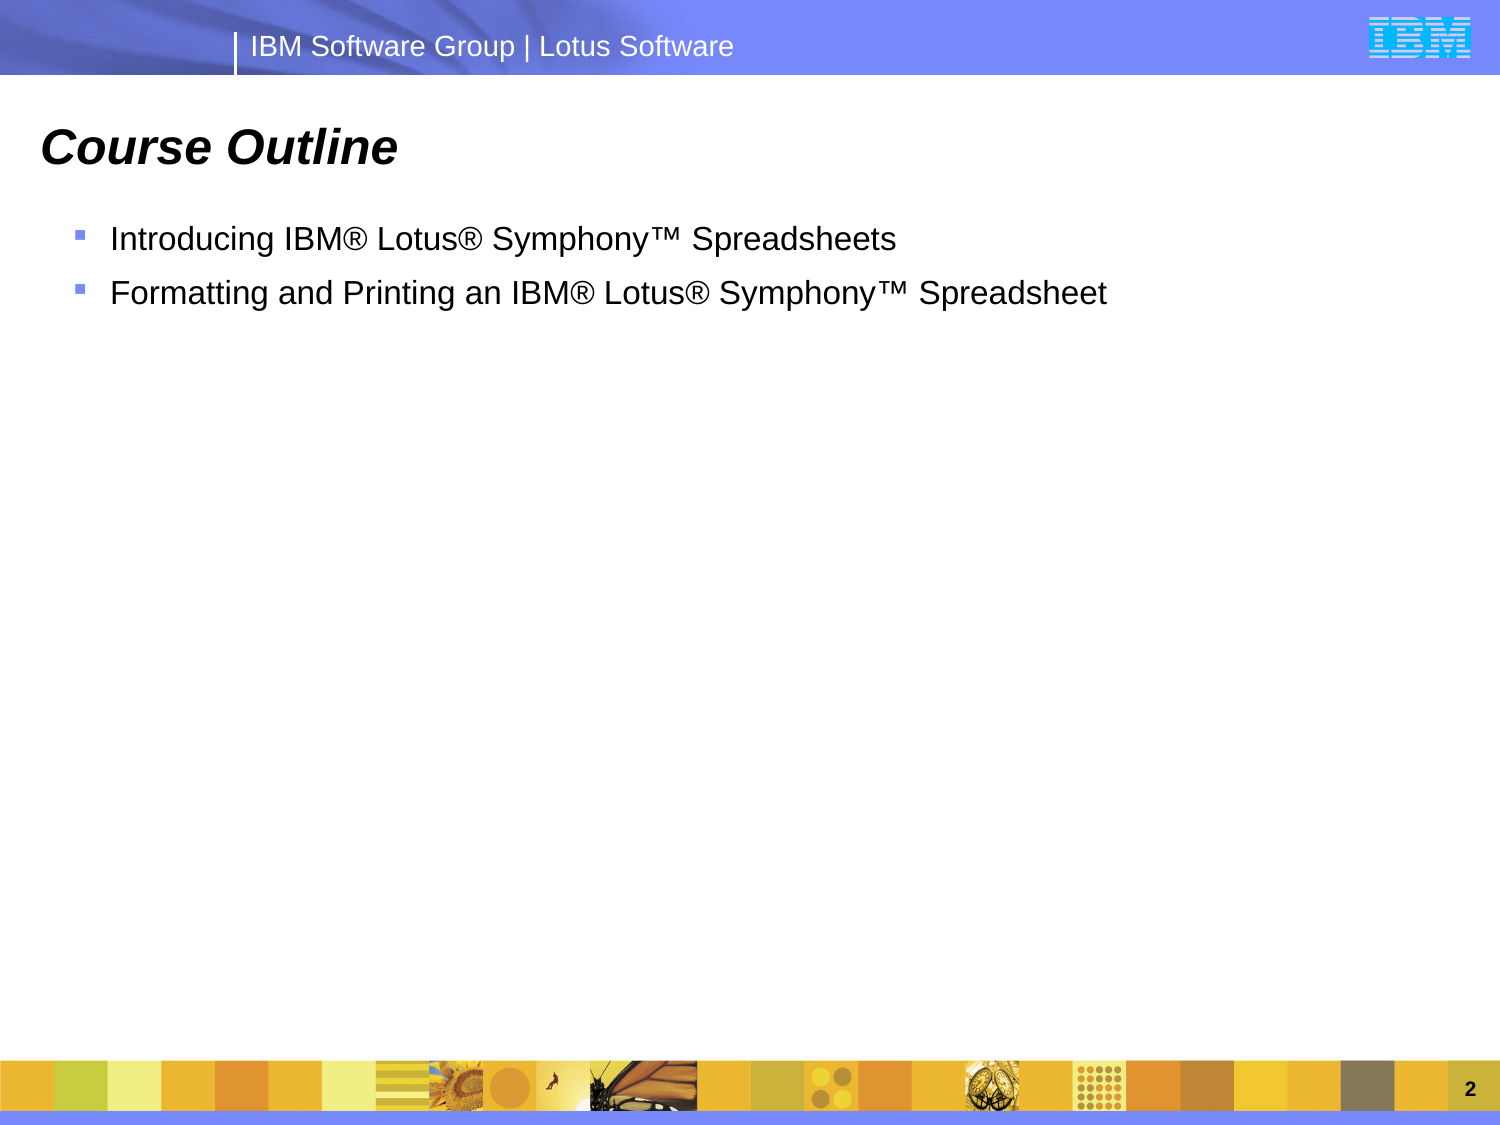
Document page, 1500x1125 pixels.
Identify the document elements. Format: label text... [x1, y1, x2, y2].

picture [0, 1060, 1500, 1111]
title Course Outline [25, 114, 1378, 197]
text_box Introducing IBM® Lotus® Symphony™ Spreadsheets Formatting and Printing an IBM® Lotus® Symphony™ Spreadsheet [57, 210, 1434, 1029]
picture [0, 0, 1500, 75]
